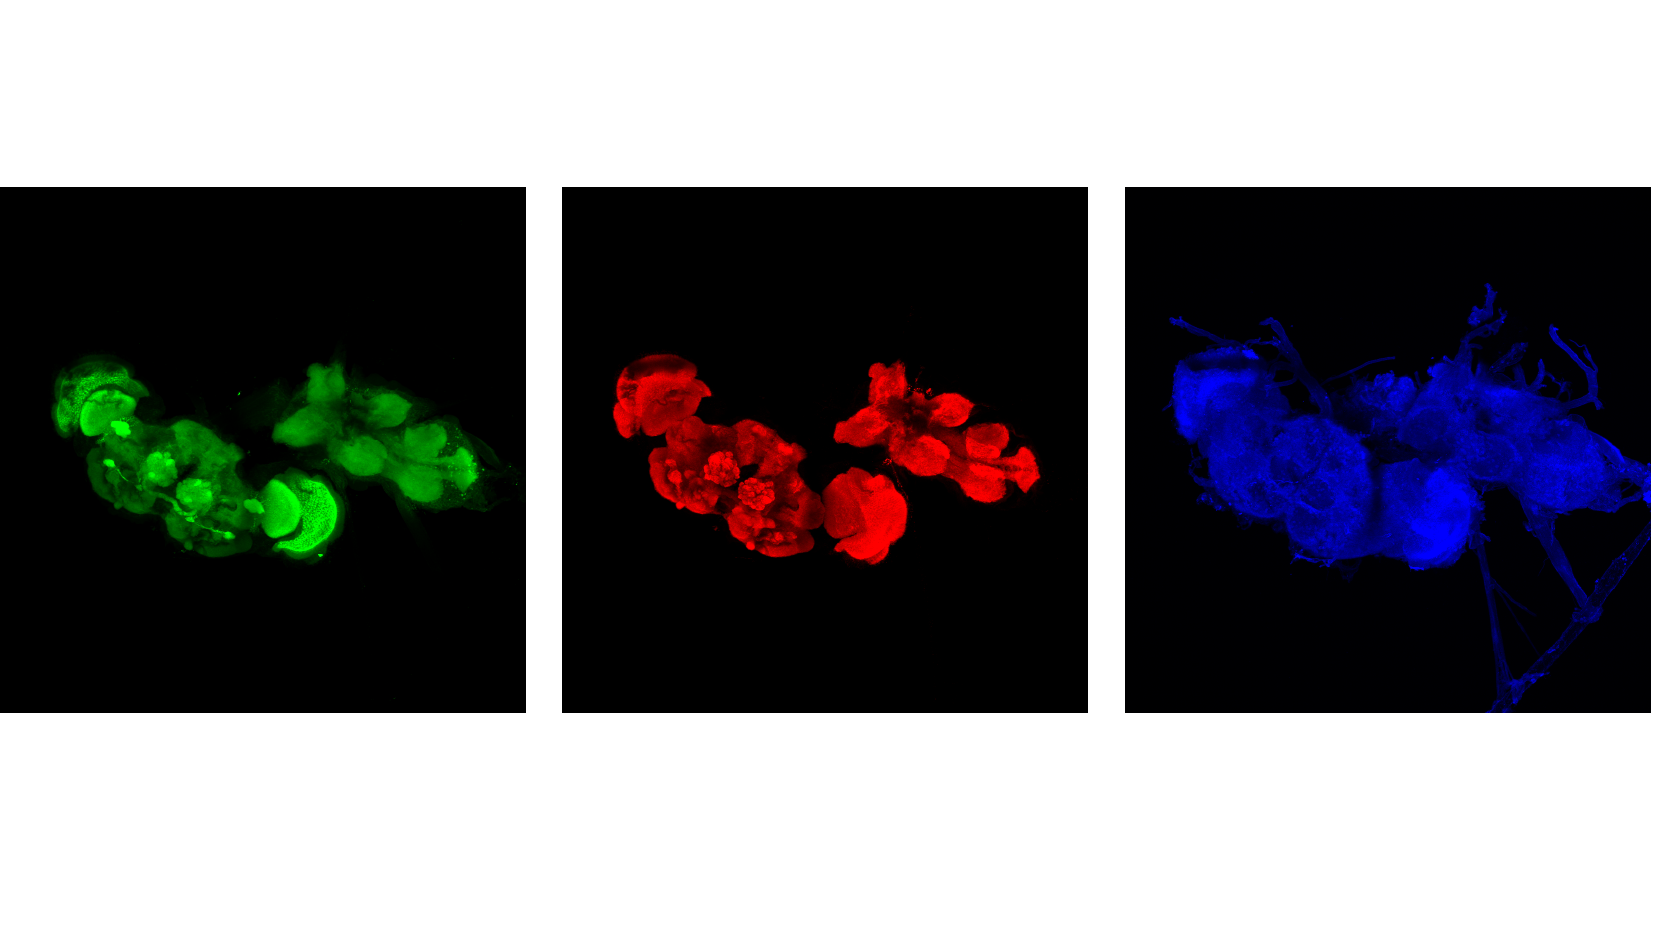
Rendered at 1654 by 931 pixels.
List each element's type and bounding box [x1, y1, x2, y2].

picture [562, 187, 1088, 713]
picture [1125, 187, 1651, 713]
picture [0, 187, 526, 713]
